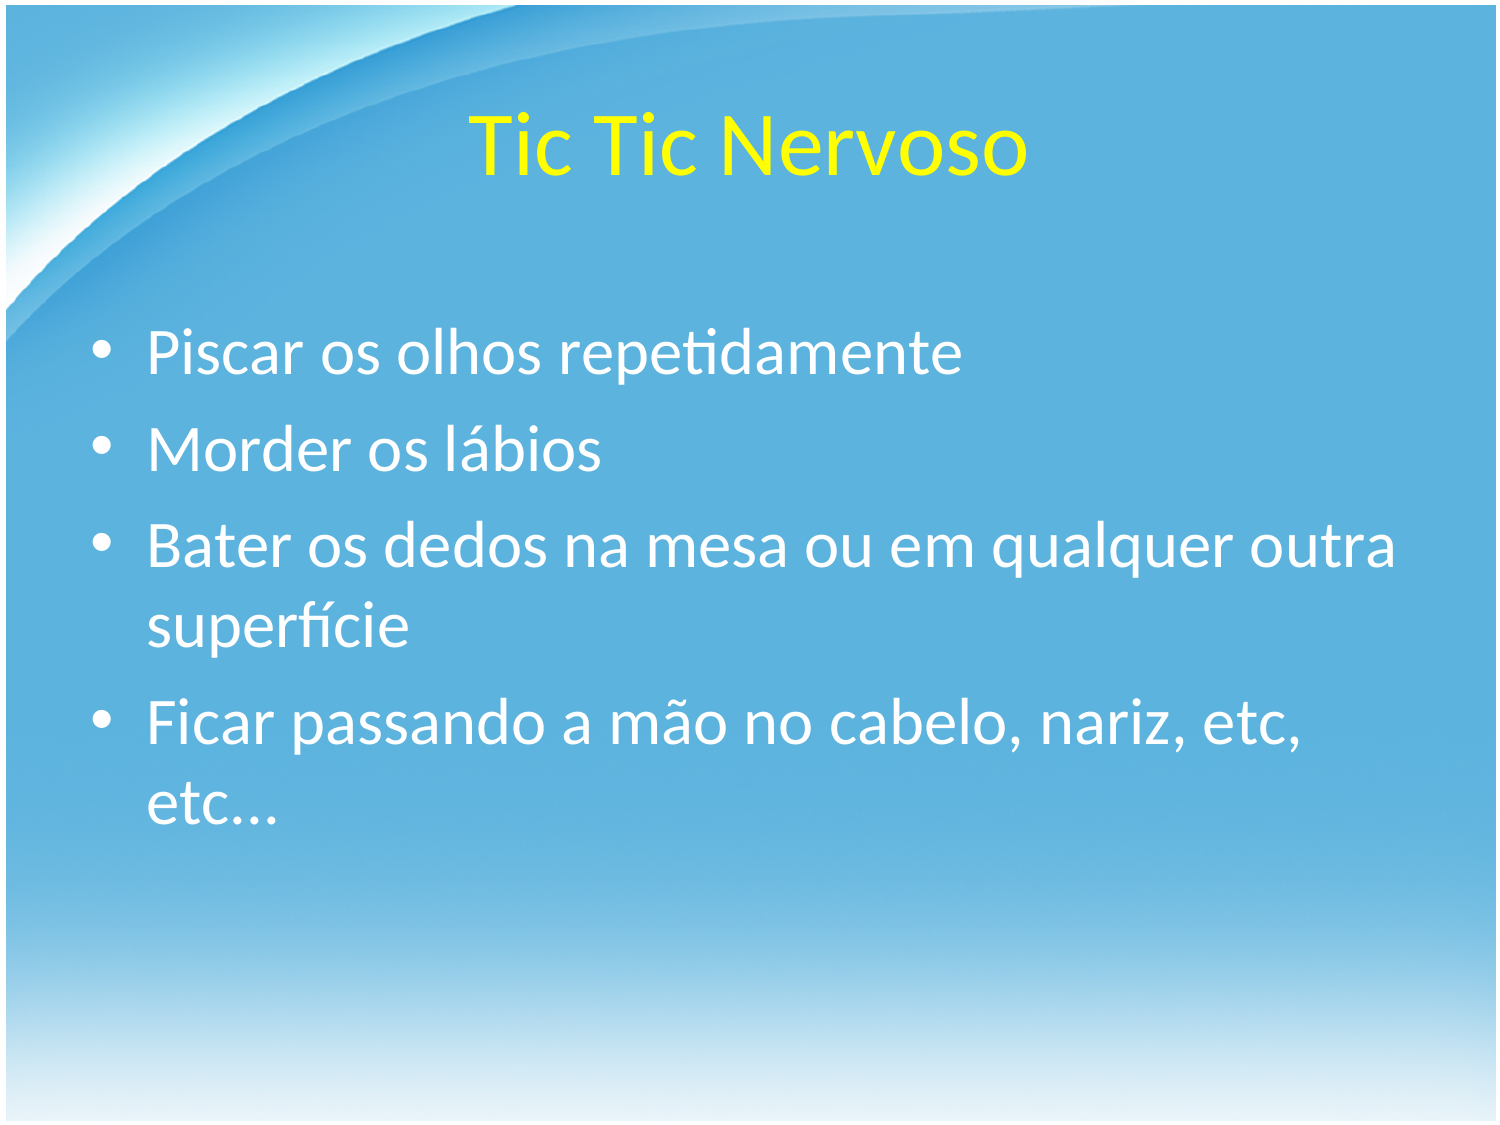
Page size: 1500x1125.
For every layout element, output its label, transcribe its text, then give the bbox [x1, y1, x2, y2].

text_box Piscar os olhos repetidamente Morder os lábios Bater os dedos na mesa ou em qualquer outra superfície Ficar passando a mão no cabelo, nariz, etc, etc... [75, 300, 1426, 1043]
picture [0, 0, 1500, 1125]
title Tic Tic Nervoso [75, 21, 1425, 257]
